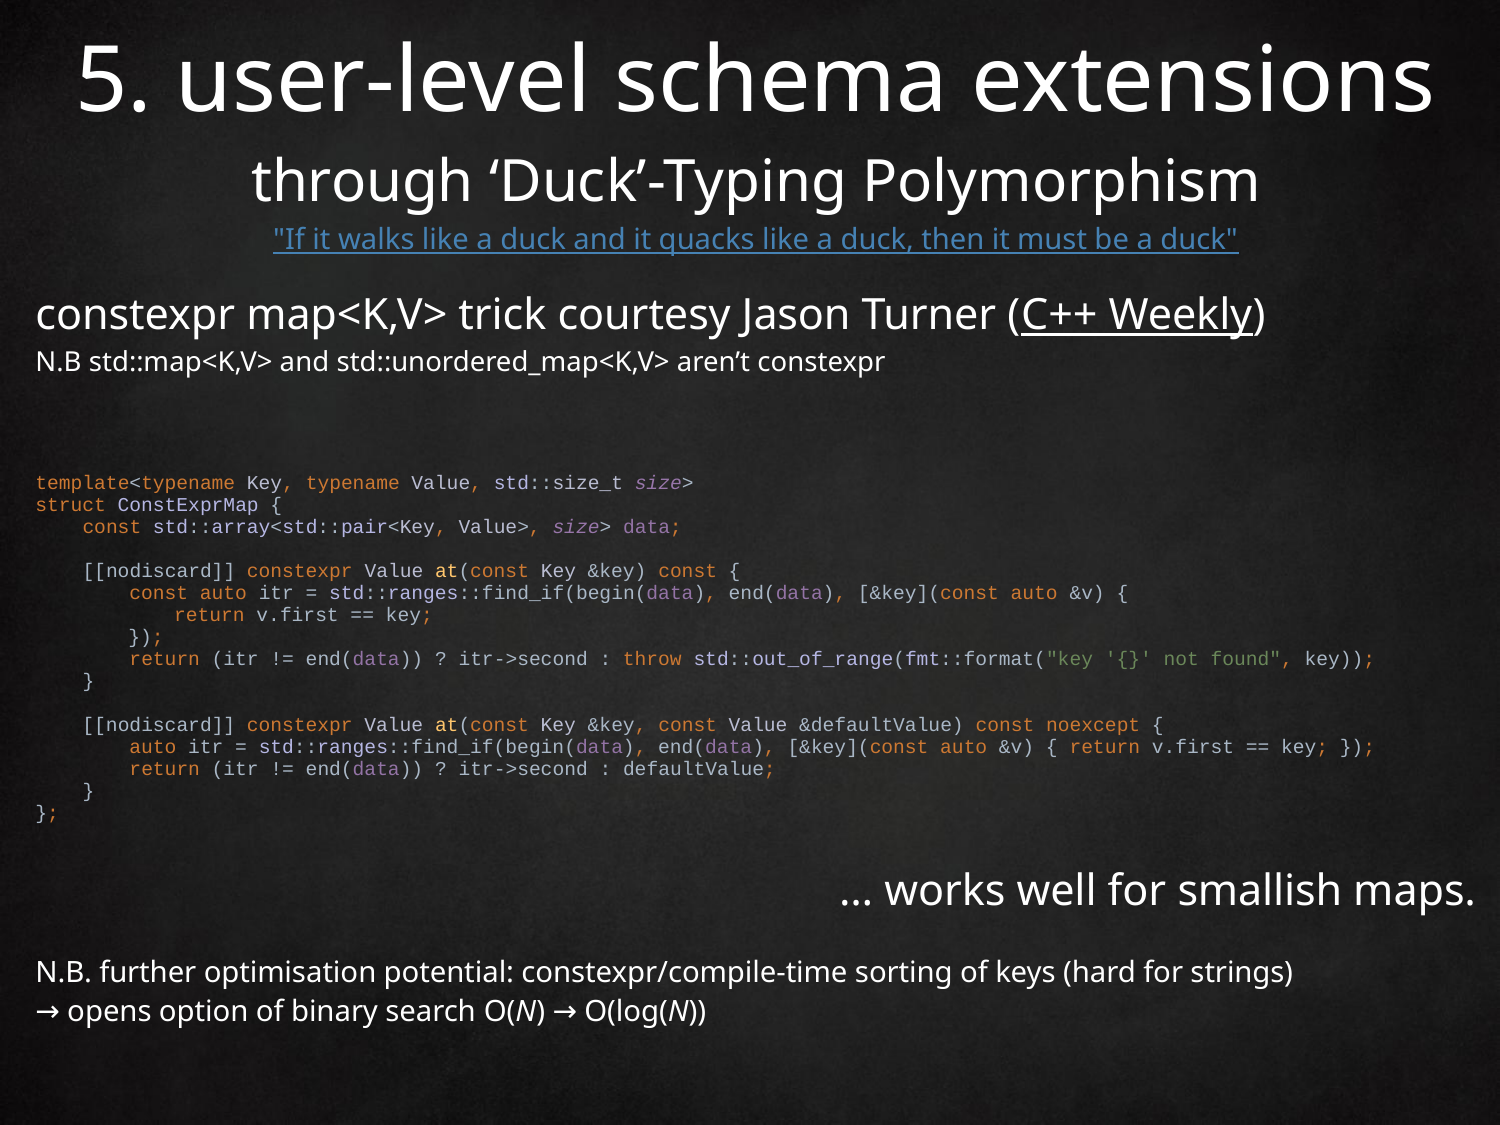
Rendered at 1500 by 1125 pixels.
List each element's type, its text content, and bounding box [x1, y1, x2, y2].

picture [0, 0, 1500, 1125]
list constexpr map<K,V> trick courtesy Jason Turner (C++ Weekly) N.B std::map<K,V> and std::unordered_map<K,V> aren’t constexpr template<typename Key, typename Value, std::size_t size> struct ConstExprMap { const std::array<std::pair<Key, Value>, size> data; [[nodiscard]] constexpr Value at(const Key &key) const { const auto itr = std::ranges::find_if(begin(data), end(data), [&key](const auto &v) { return v.first == key; }); return (itr != end(data)) ? itr->second : throw std::out_of_range(fmt::format("key '{}' not found", key)); } [[nodiscard]] constexpr Value at(const Key &key, const Value &defaultValue) const noexcept { auto itr = std::ranges::find_if(begin(data), end(data), [&key](const auto &v) { return v.first == key; }); return (itr != end(data)) ? itr->second : defaultValue; } }; … works well for smallish maps. N.B. further optimisation potential: constexpr/compile-time sorting of keys (hard for strings) → opens option of binary search O(N) → O(log(N)) [35, 283, 1477, 1040]
title 5. user-level schema extensions through ‘Duck’-Typing Polymorphism "If it walks like a duck and it quacks like a duck, then it must be a duck" [59, 0, 1453, 272]
